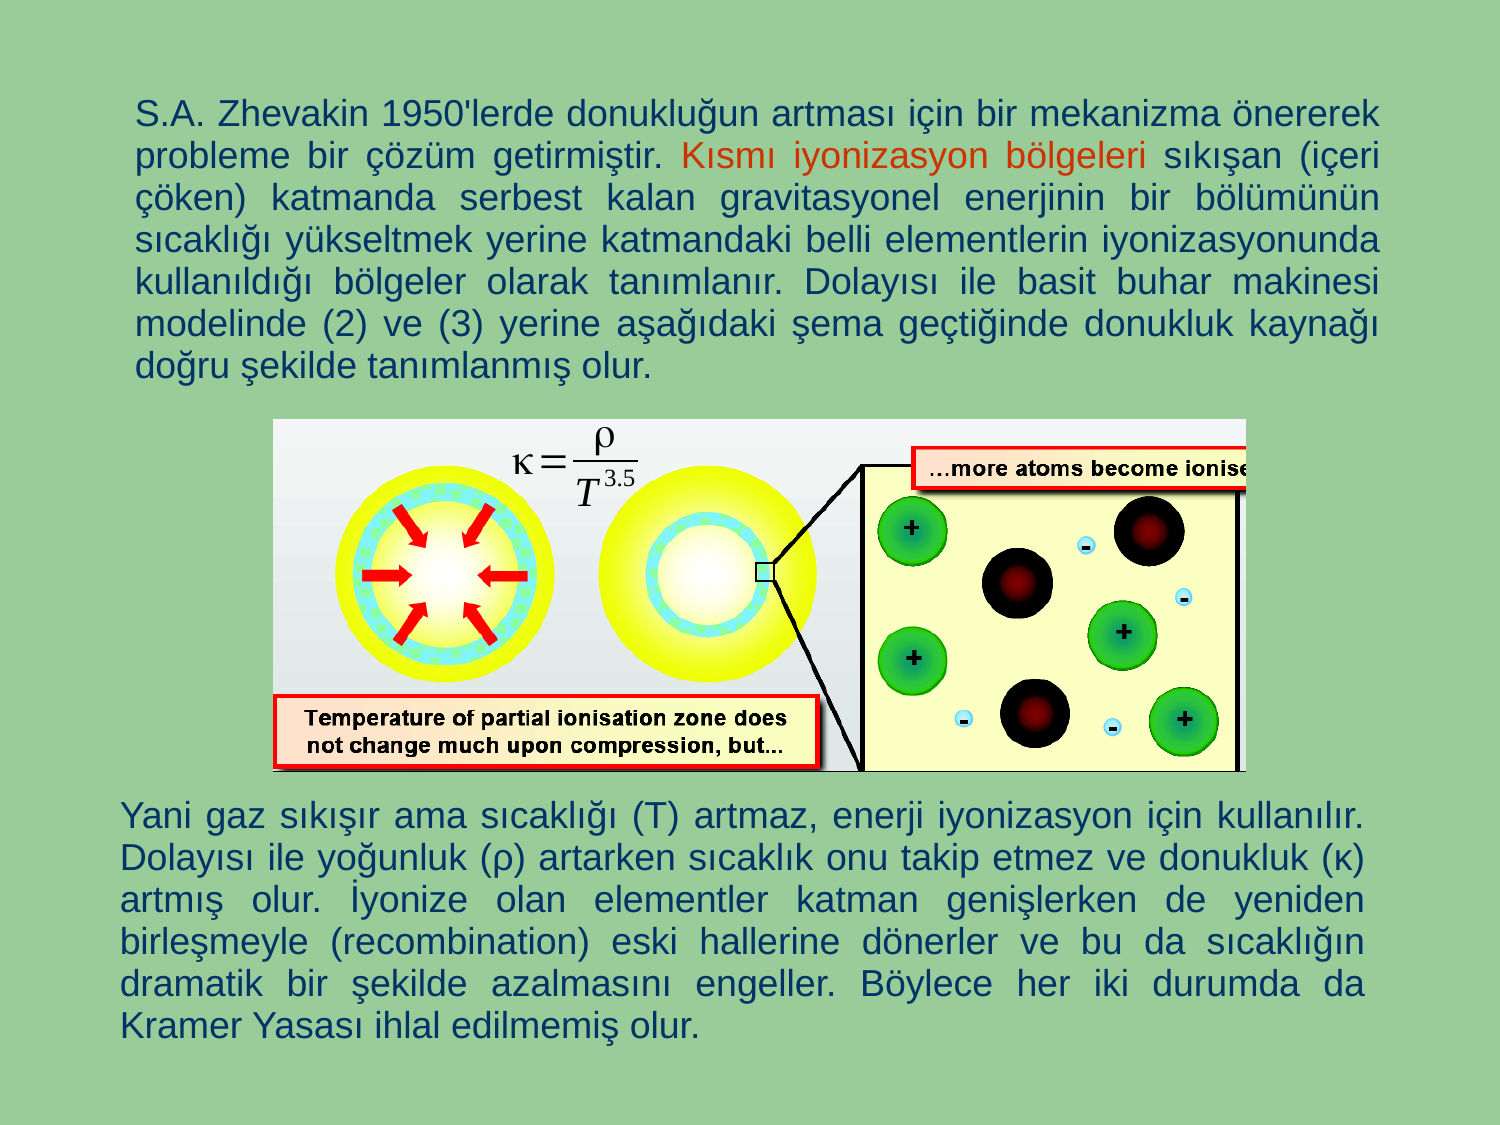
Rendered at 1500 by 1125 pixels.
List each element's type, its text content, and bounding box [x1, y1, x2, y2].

picture [273, 419, 1246, 772]
text_box Yani gaz sıkışır ama sıcaklığı (T) artmaz, enerji iyonizasyon için kullanılır. Dolayısı ile yoğunluk (ρ) artarken sıcaklık onu takip etmez ve donukluk (κ) artmış olur. İyonize olan elementler katman genişlerken de yeniden birleşmeyle (recombination) eski hallerine dönerler ve bu da sıcaklığın dramatik bir şekilde azalmasını engeller. Böylece her iki durumda da Kramer Yasası ihlal edilmemiş olur. [105, 787, 1381, 1055]
text_box S.A. Zhevakin 1950'lerde donukluğun artması için bir mekanizma önererek probleme bir çözüm getirmiştir. Kısmı iyonizasyon bölgeleri sıkışan (içeri çöken) katmanda serbest kalan gravitasyonel enerjinin bir bölümünün sıcaklığı yükseltmek yerine katmandaki belli elementlerin iyonizasyonunda kullanıldığı bölgeler olarak tanımlanır. Dolayısı ile basit buhar makinesi modelinde (2) ve (3) yerine aşağıdaki şema geçtiğinde donukluk kaynağı doğru şekilde tanımlanmış olur. [120, 85, 1396, 395]
chart [504, 425, 646, 517]
